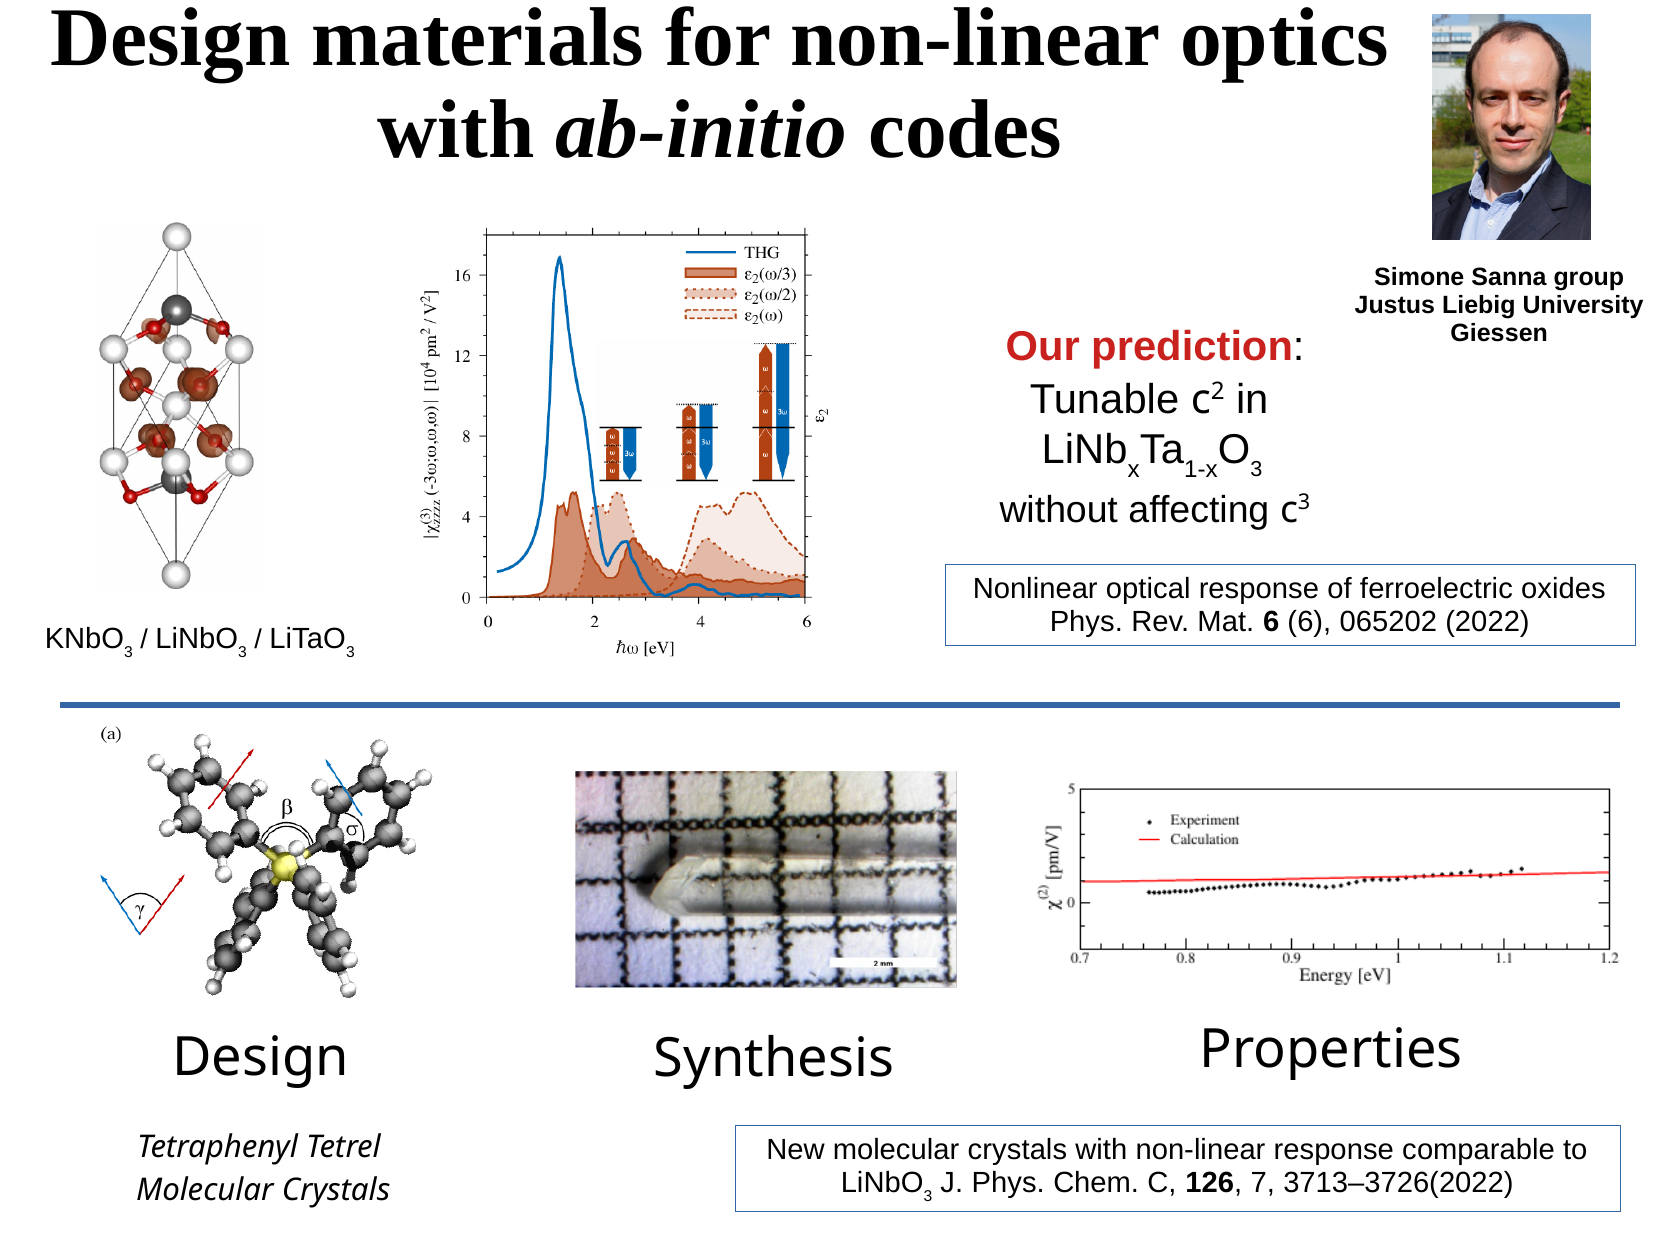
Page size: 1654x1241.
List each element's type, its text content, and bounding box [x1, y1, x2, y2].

text_box Properties [1185, 1002, 1561, 1081]
text_box Tetraphenyl Tetrel Molecular Crystals [76, 1116, 451, 1216]
text_box KNbO3 / LiNbO3 / LiTaO3 [30, 615, 405, 676]
text_box New molecular crystals with non-linear response comparable to LiNbO3 J. Phys. Chem. C, 126, 7, 3713–3726(2022) [735, 1125, 1621, 1212]
picture [94, 719, 436, 1006]
text_box Nonlinear optical response of ferroelectric oxides Phys. Rev. Mat. 6 (6), 065202 (2022) [945, 564, 1636, 646]
picture [93, 214, 266, 601]
picture [555, 759, 980, 1000]
text_box Simone Sanna group Justus Liebig University Giessen [1290, 255, 1654, 354]
picture [1031, 768, 1636, 1003]
title Design materials for non-linear optics with ab-initio codes [15, 0, 1426, 181]
text_box Our prediction: Tunable c2 in LiNbxTa1-xO3 without affecting c3 [960, 315, 1351, 523]
text_box Synthesis [639, 1011, 910, 1090]
text_box Design [157, 1009, 396, 1089]
picture [405, 213, 856, 676]
picture [1432, 14, 1591, 241]
